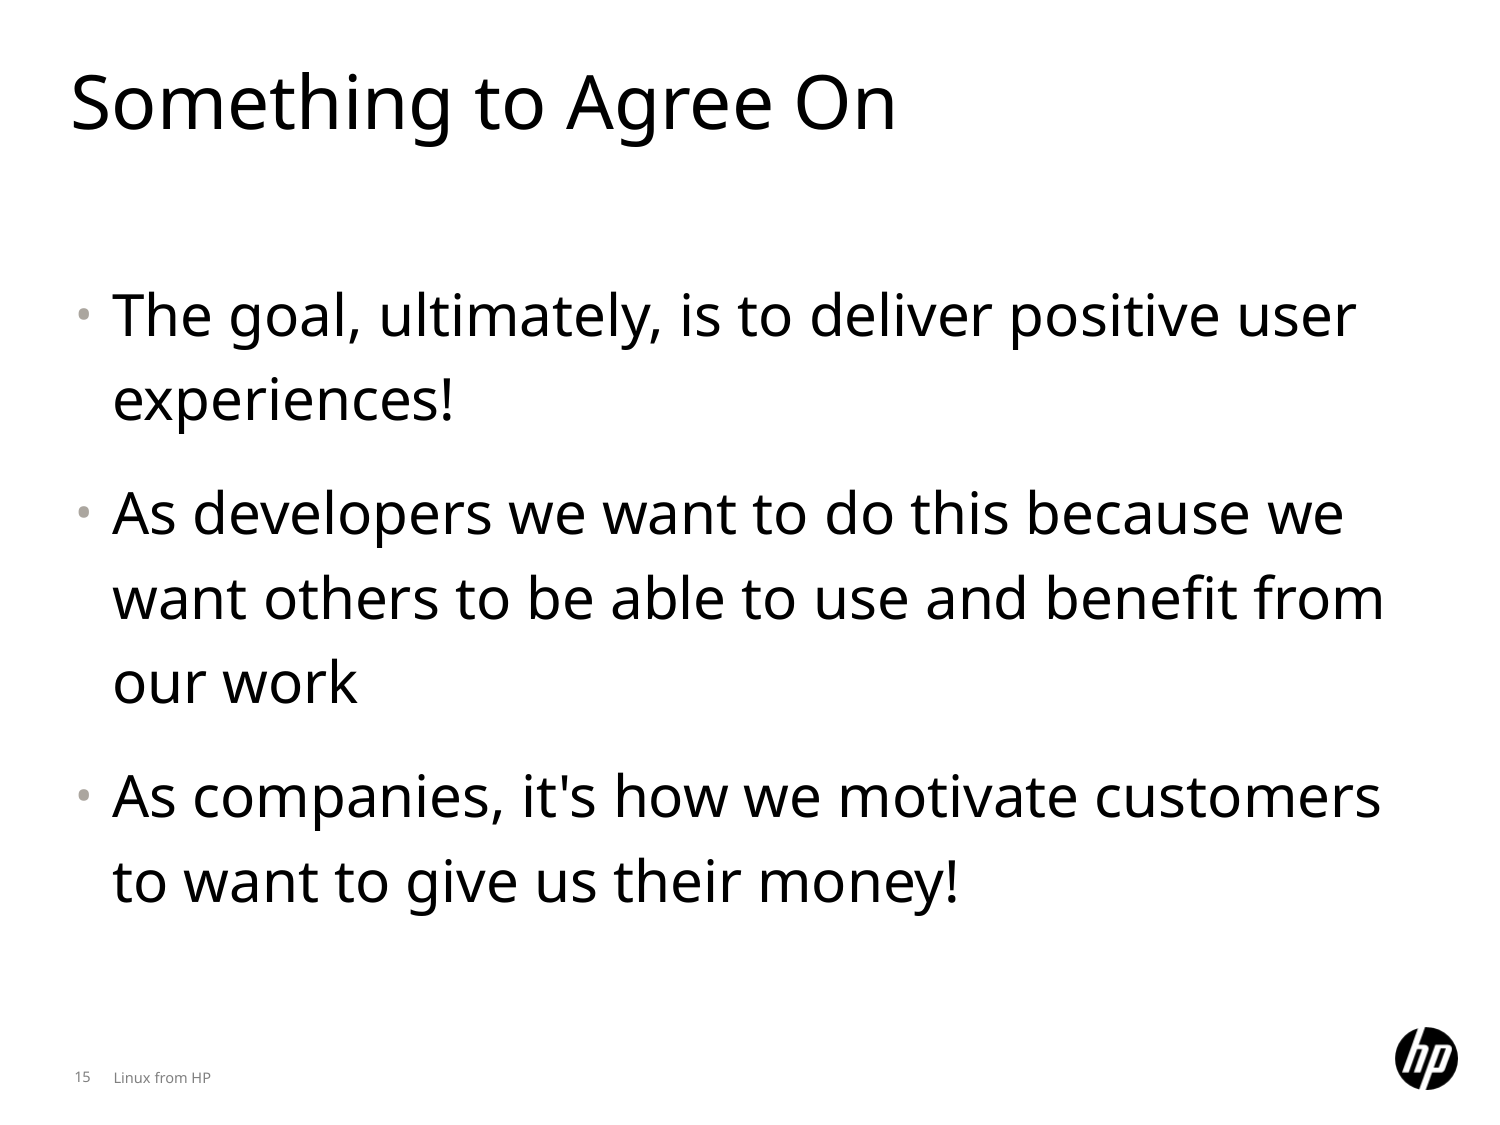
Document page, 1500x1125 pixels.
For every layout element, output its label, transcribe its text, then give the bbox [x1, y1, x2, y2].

list The goal, ultimately, is to deliver positive user experiences! As developers we want to do this because we want others to be able to use and benefit from our work As companies, it's how we motivate customers to want to give us their money! [75, 263, 1425, 1006]
title Something to Agree On [55, 68, 1430, 213]
picture [1393, 1025, 1460, 1092]
